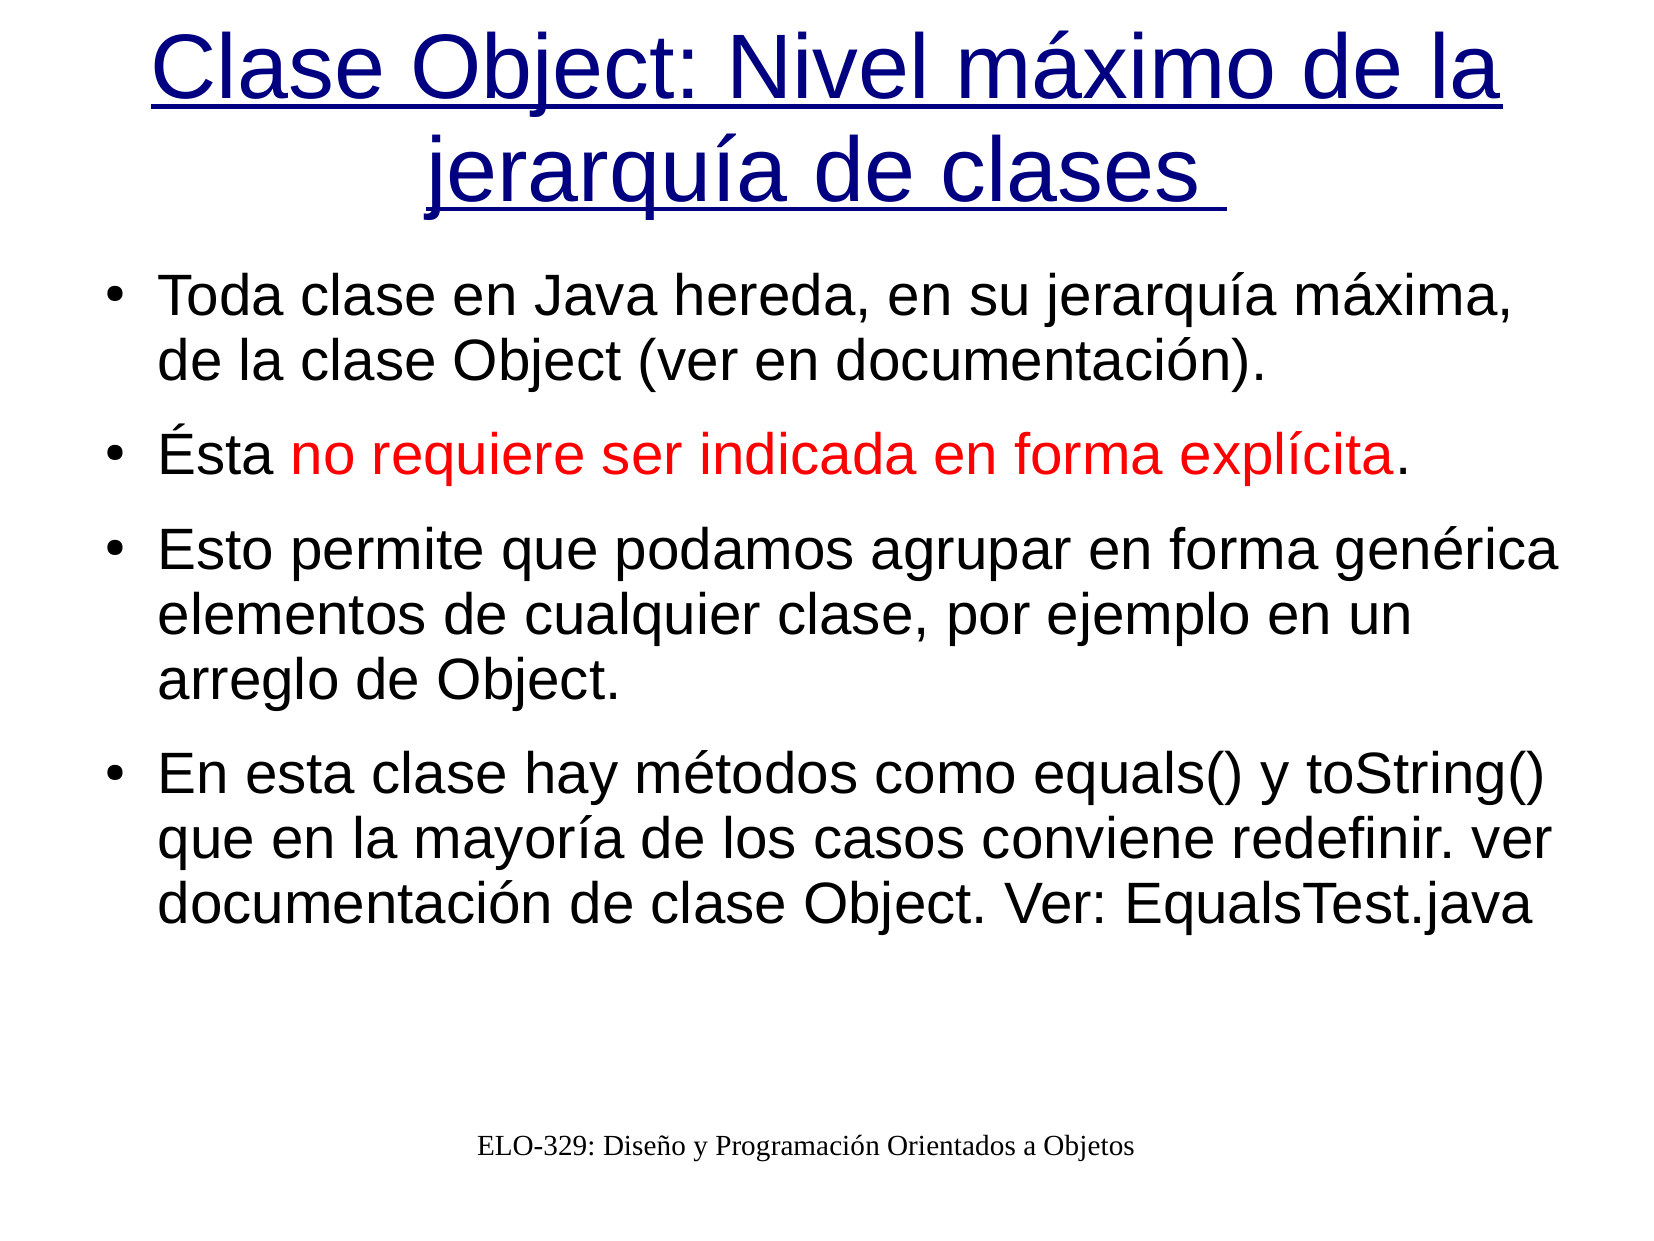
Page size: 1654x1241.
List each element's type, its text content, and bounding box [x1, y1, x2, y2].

list Toda clase en Java hereda, en su jerarquía máxima, de la clase Object (ver en documentación). Ésta no requiere ser indicada en forma explícita. Esto permite que podamos agrupar en forma genérica elementos de cualquier clase, por ejemplo en un arreglo de Object. En esta clase hay métodos como equals() y toString() que en la mayoría de los casos conviene redefinir. ver documentación de clase Object. Ver: EqualsTest.java [86, 262, 1576, 1051]
title Clase Object: Nivel máximo de la jerarquía de clases [82, 4, 1571, 233]
